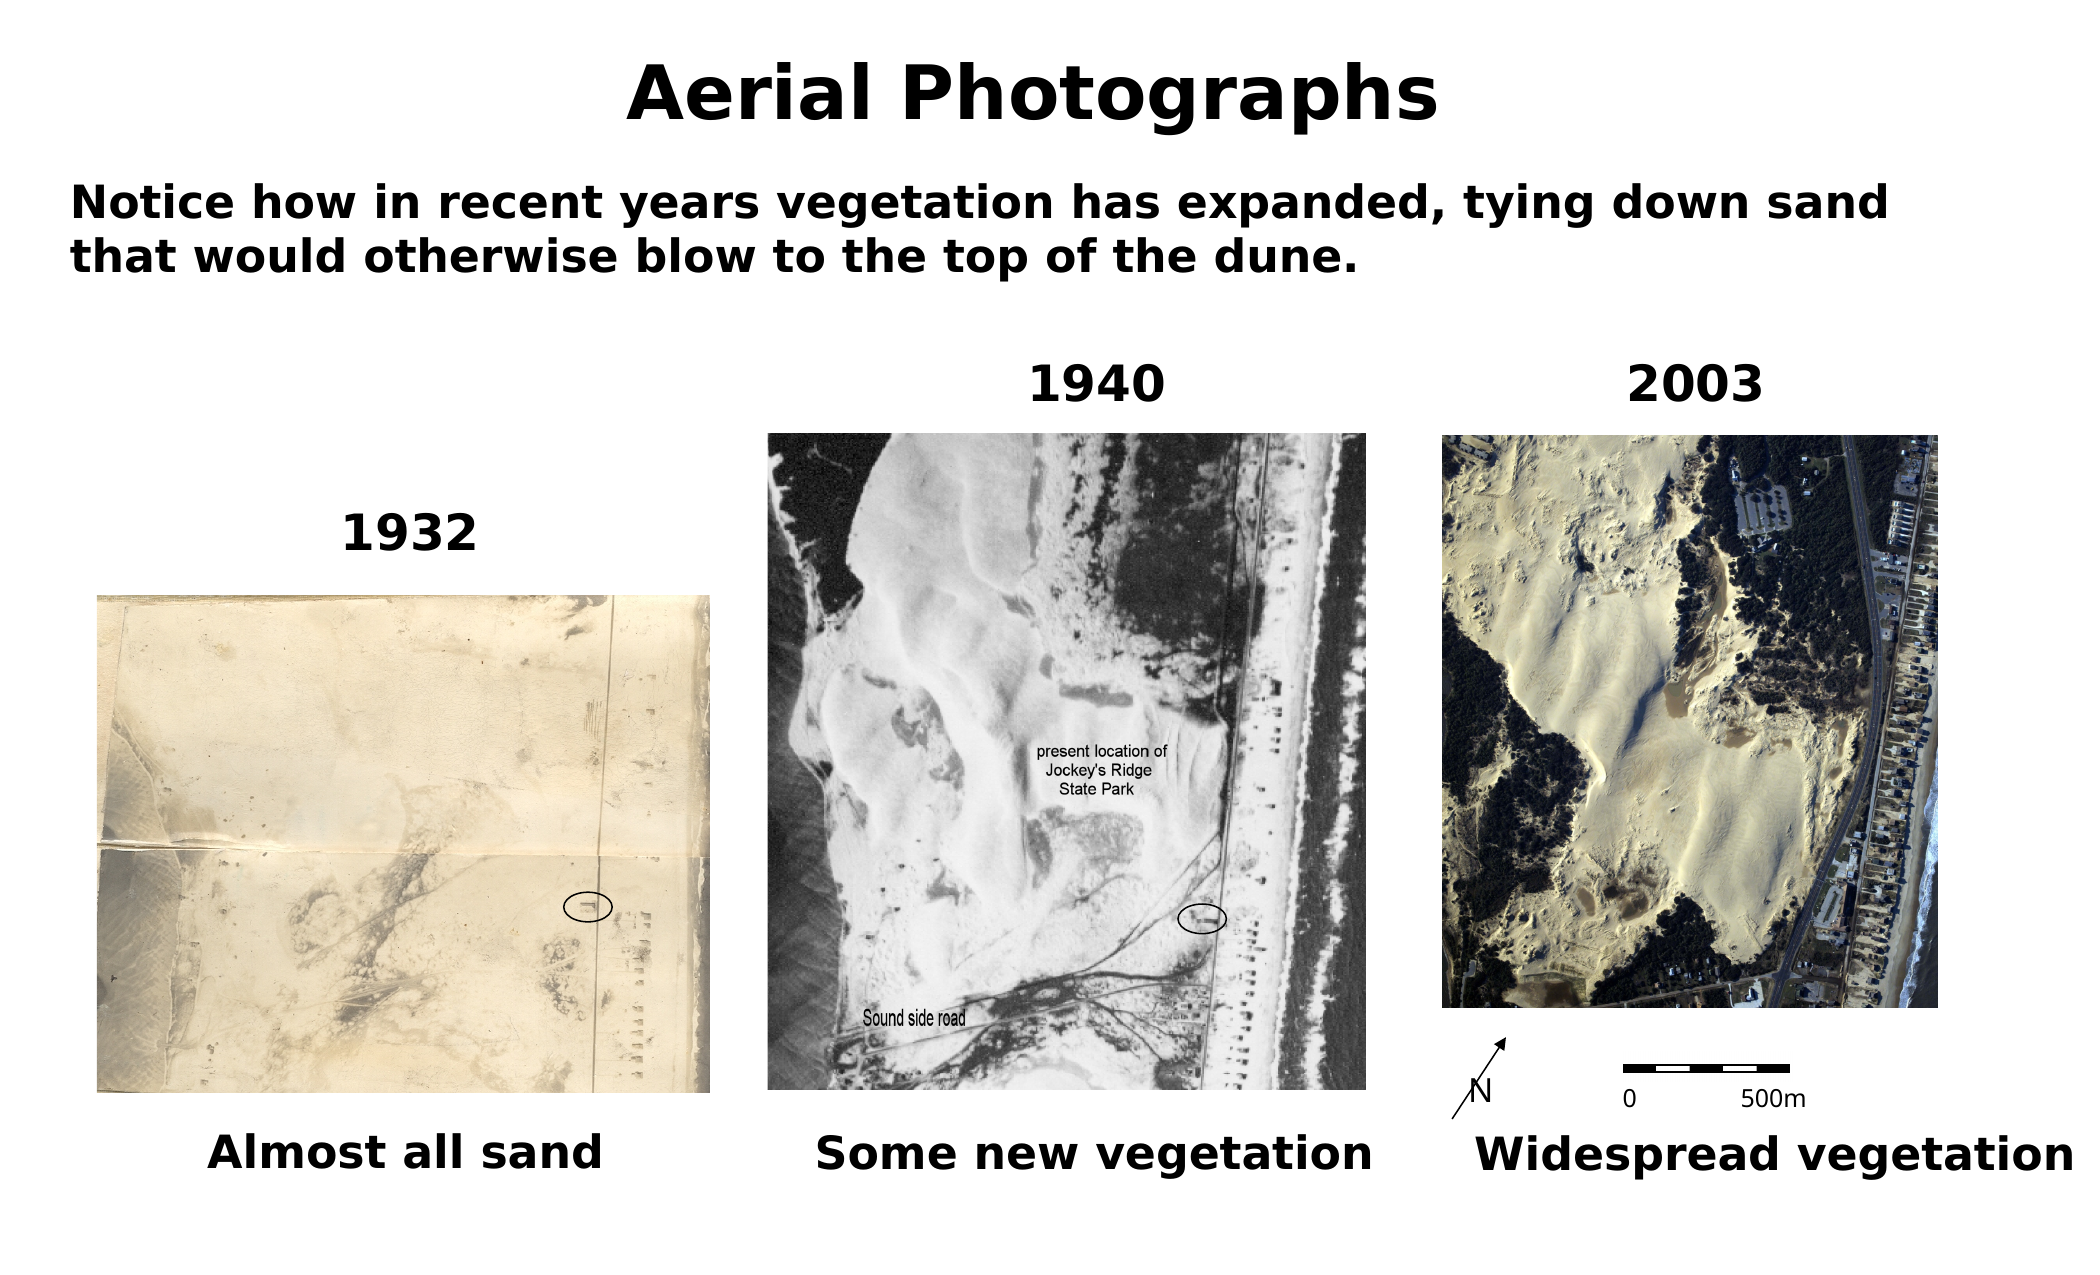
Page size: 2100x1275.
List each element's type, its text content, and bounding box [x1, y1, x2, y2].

picture [96, 595, 710, 1093]
text_box 2003 [1611, 345, 1792, 420]
picture [1621, 1051, 1793, 1082]
text_box Aerial Photographs [626, 48, 1487, 136]
text_box Notice how in recent years vegetation has expanded, tying down sand that would otherwise blow to the top of the dune. [70, 174, 2000, 283]
picture [767, 433, 1366, 1090]
text_box 1940 [1012, 345, 1197, 421]
picture [1442, 435, 1938, 1008]
text_box Widespread vegetation [1459, 1119, 2079, 1195]
text_box N [1468, 1071, 1513, 1118]
text_box 1932 [325, 495, 681, 571]
text_box 0 500m [1622, 1083, 1840, 1115]
text_box Almost all sand [192, 1117, 697, 1209]
text_box Some new vegetation [814, 1125, 1363, 1180]
